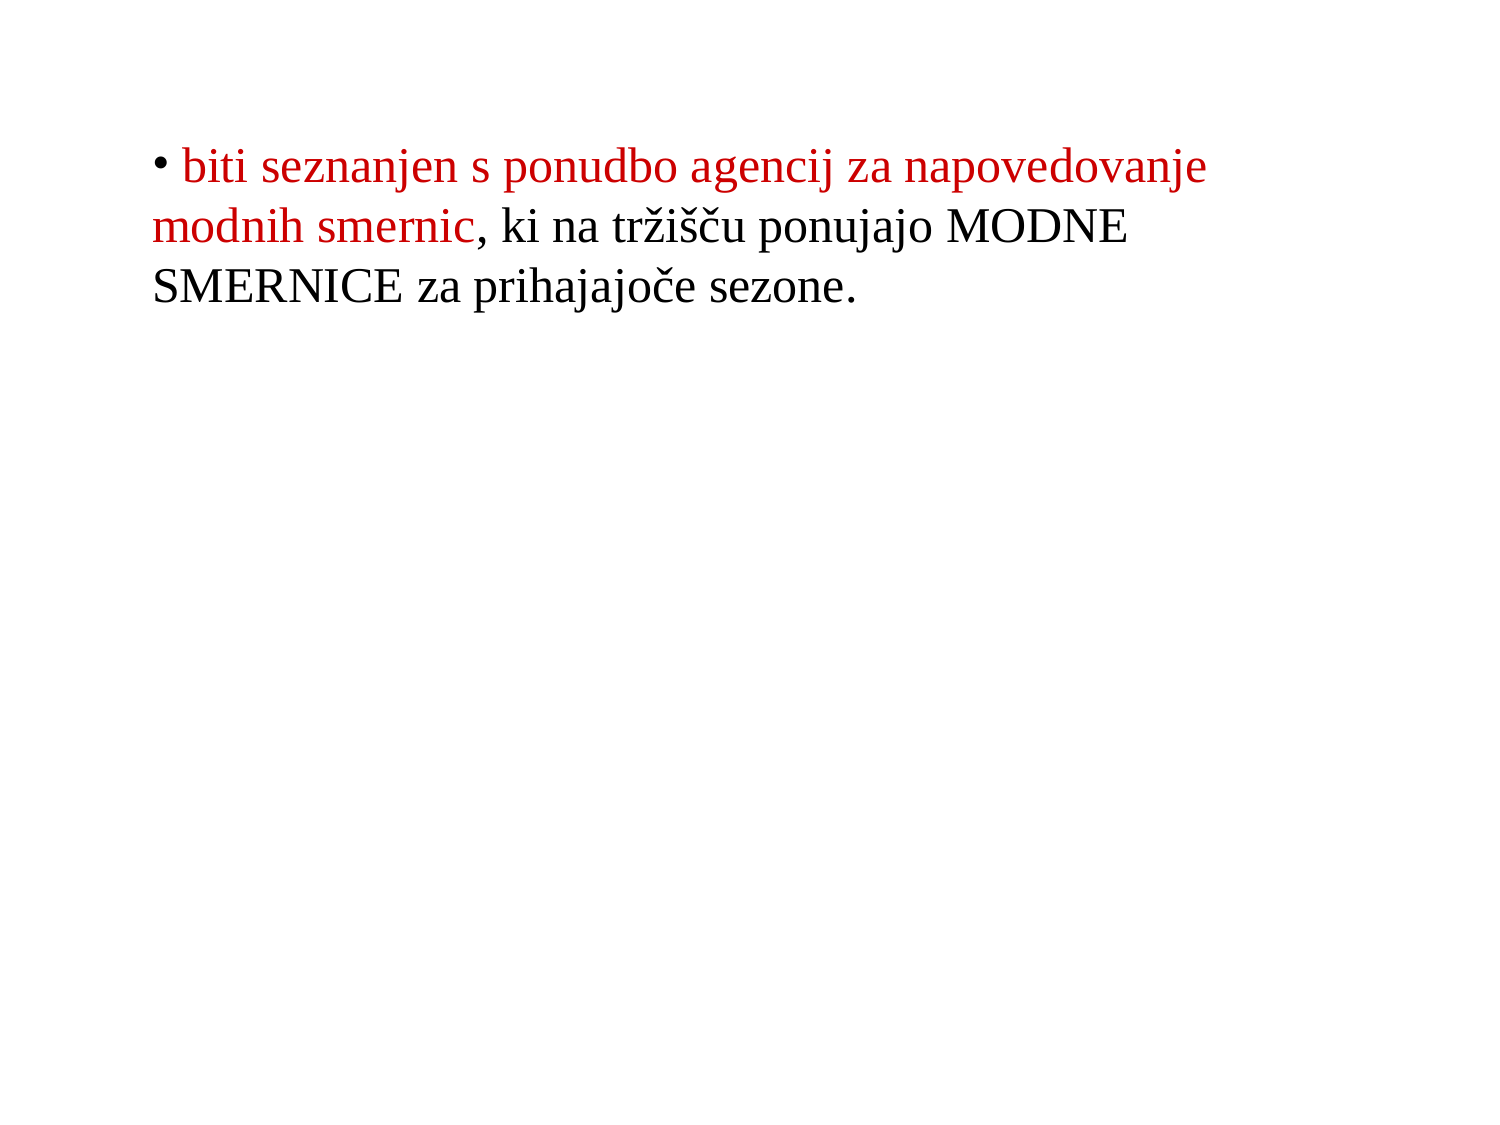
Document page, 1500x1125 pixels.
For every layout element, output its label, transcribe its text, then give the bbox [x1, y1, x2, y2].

text_box biti seznanjen s ponudbo agencij za napovedovanje modnih smernic, ki na tržišču ponujajo MODNE SMERNICE za prihajajoče sezone. [137, 124, 1388, 441]
